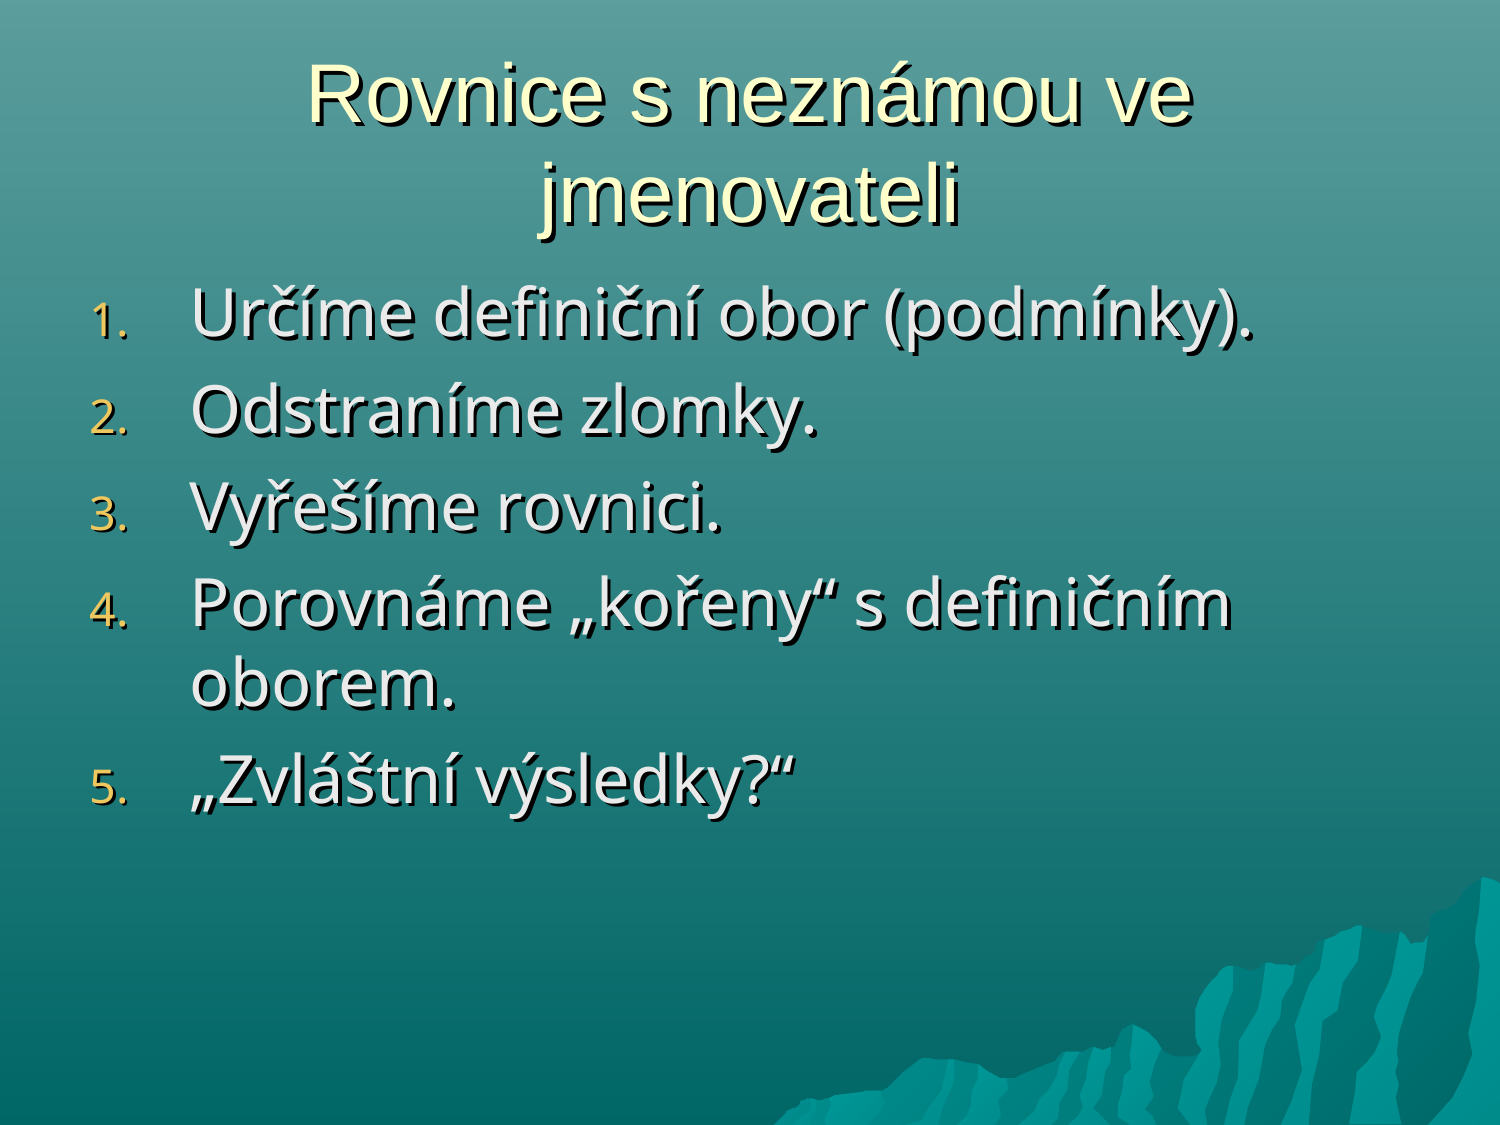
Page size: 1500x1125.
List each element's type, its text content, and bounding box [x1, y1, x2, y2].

list Určíme definiční obor (podmínky). Odstraníme zlomky. Vyřešíme rovnici. Porovnáme „kořeny“ s definičním oborem. „Zvláštní výsledky?“ [75, 262, 1426, 1006]
title Rovnice s neznámou ve jmenovateli [75, 31, 1426, 247]
